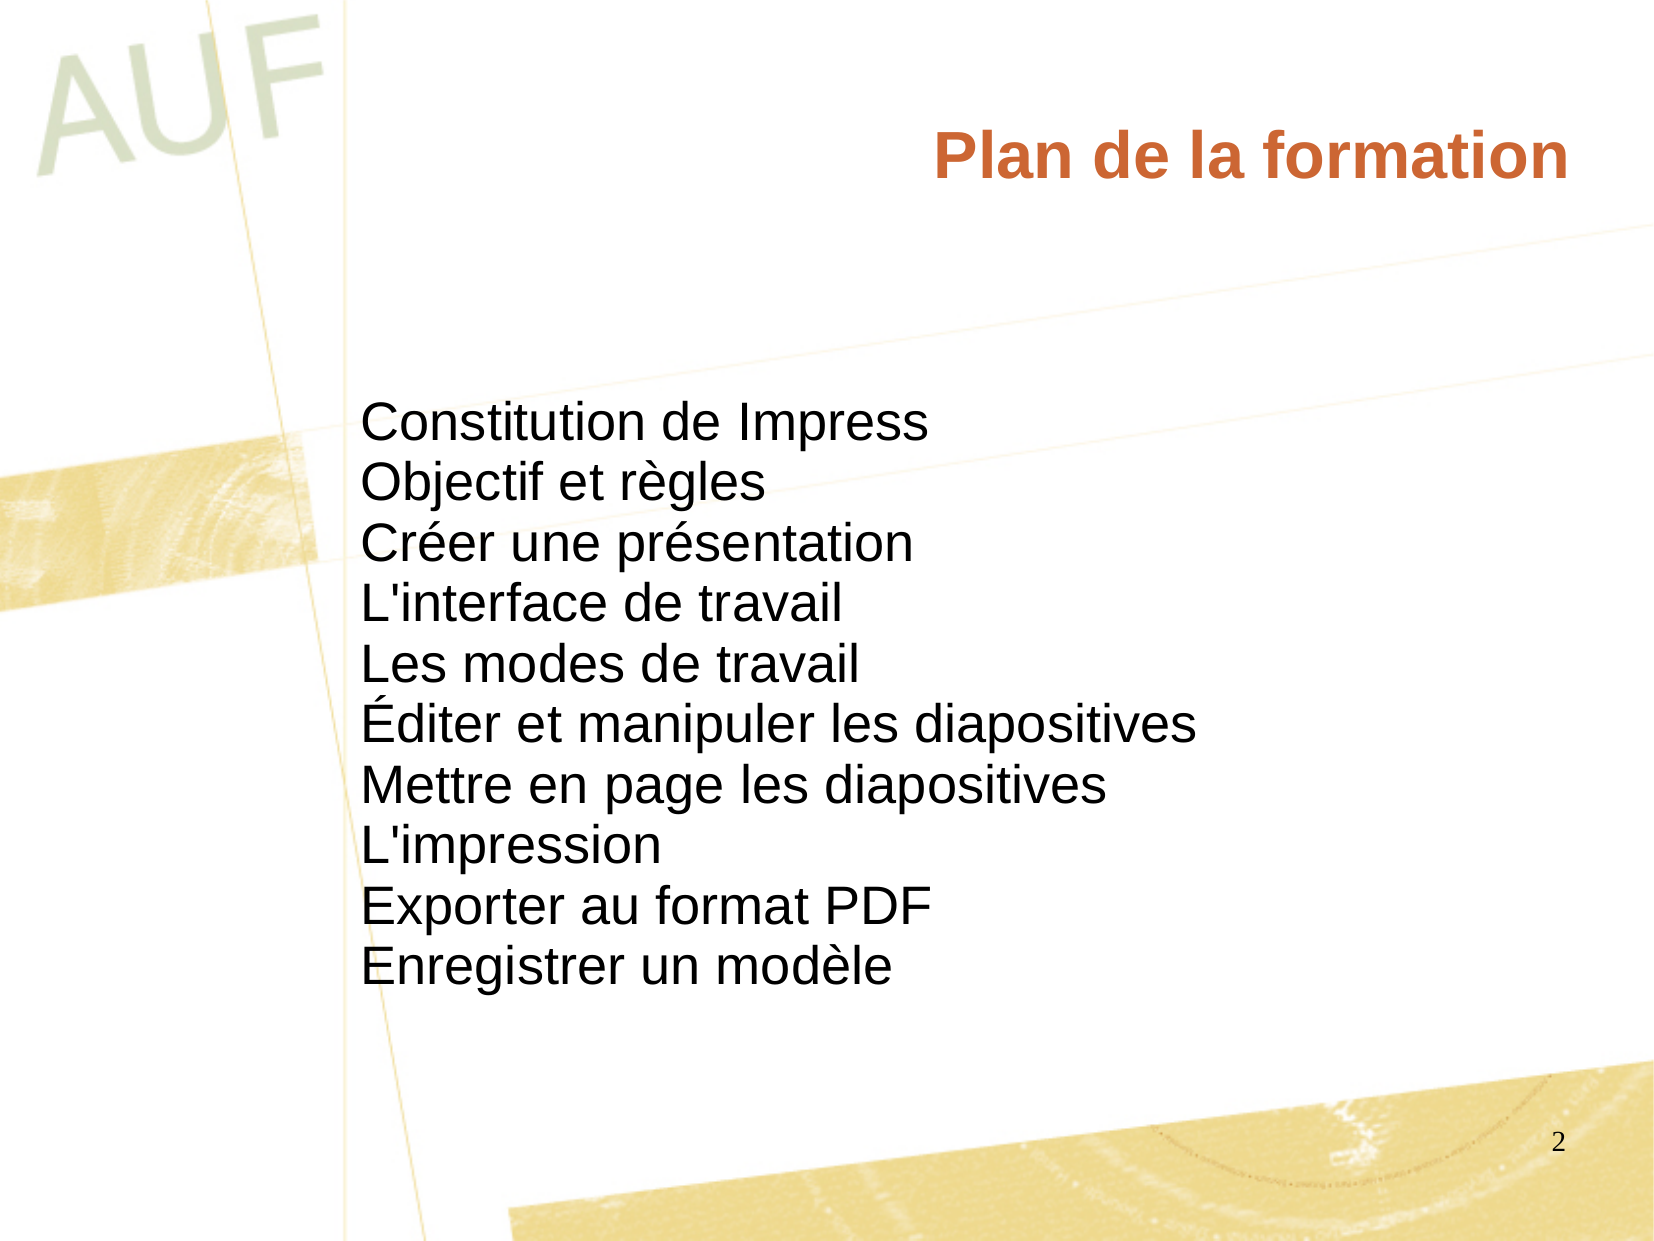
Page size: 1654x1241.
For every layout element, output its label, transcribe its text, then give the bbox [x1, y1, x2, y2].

text_box Constitution de Impress Objectif et règles Créer une présentation L'interface de travail Les modes de travail Éditer et manipuler les diapositives Mettre en page les diapositives L'impression Exporter au format PDF Enregistrer un modèle [324, 391, 1571, 997]
title Plan de la formation [324, 59, 1571, 252]
picture [0, 0, 1654, 1241]
